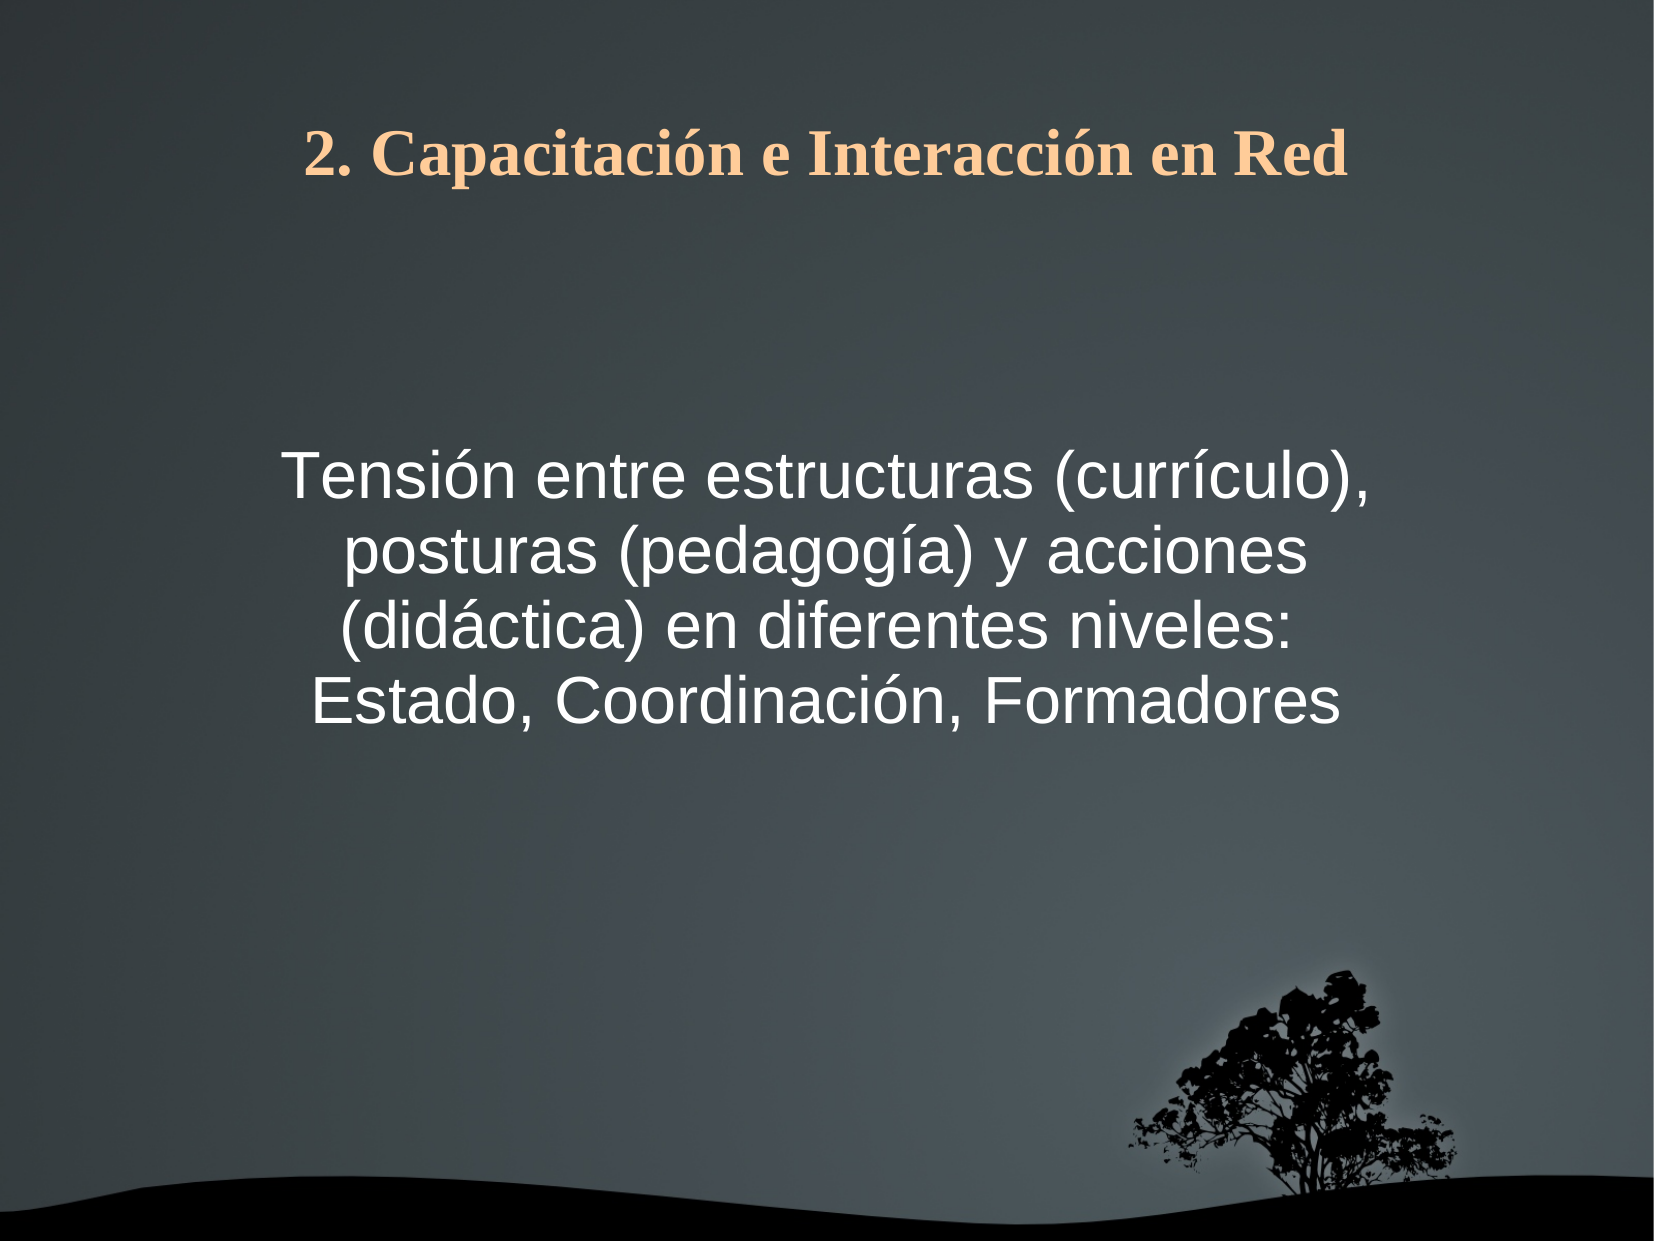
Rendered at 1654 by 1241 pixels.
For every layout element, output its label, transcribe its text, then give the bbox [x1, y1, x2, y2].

subtitle Tensión entre estructuras (currículo), posturas (pedagogía) y acciones (didáctica) en diferentes niveles: Estado, Coordinación, Formadores [203, 290, 1450, 886]
picture [0, 0, 1654, 1241]
title 2. Capacitación e Interacción en Red [82, 49, 1571, 257]
